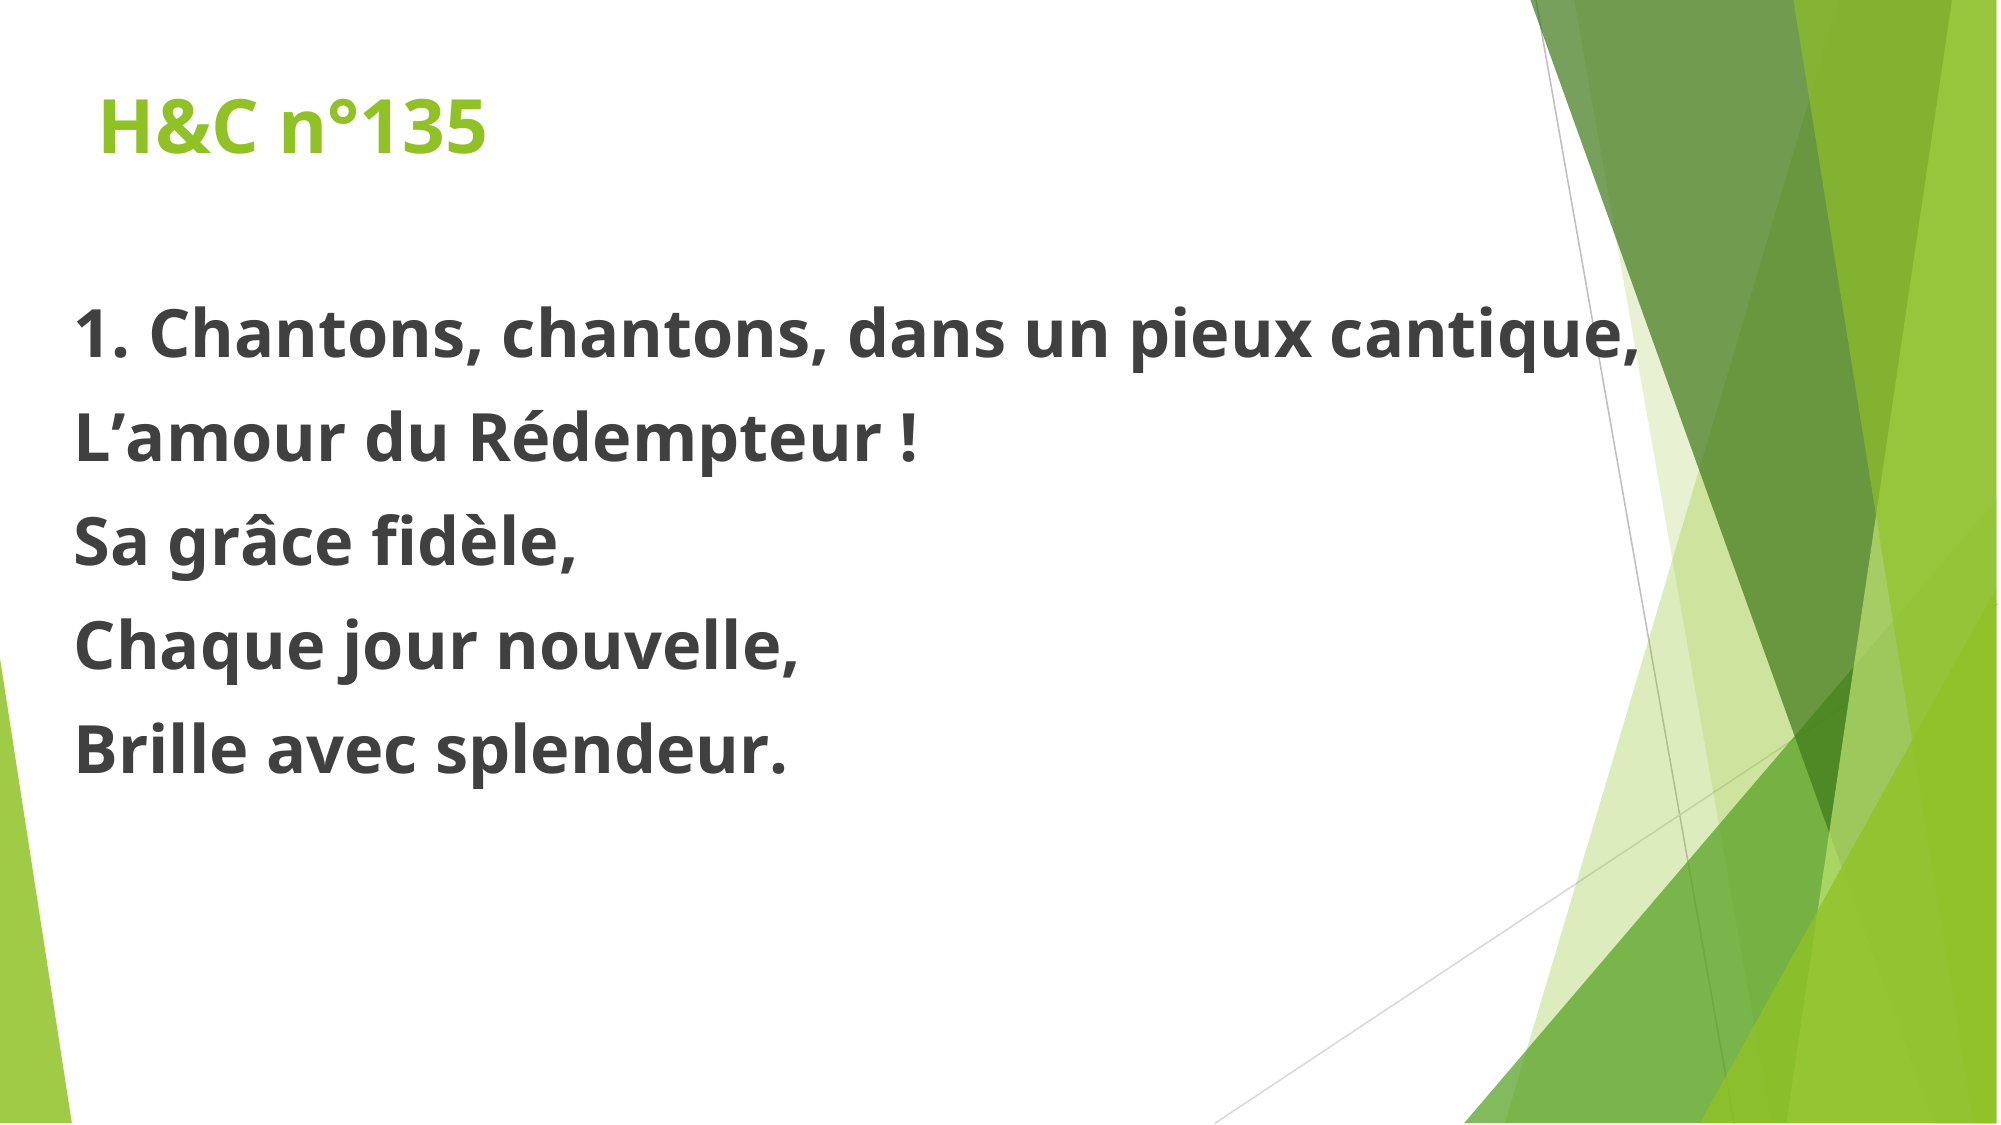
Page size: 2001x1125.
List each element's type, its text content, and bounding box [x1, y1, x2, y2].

text_box 1. Chantons, chantons, dans un pieux cantique, L’amour du Rédempteur ! Sa grâce fidèle, Chaque jour nouvelle, Brille avec splendeur. [58, 271, 2001, 1037]
text_box H&C n°135 [82, 70, 1522, 178]
